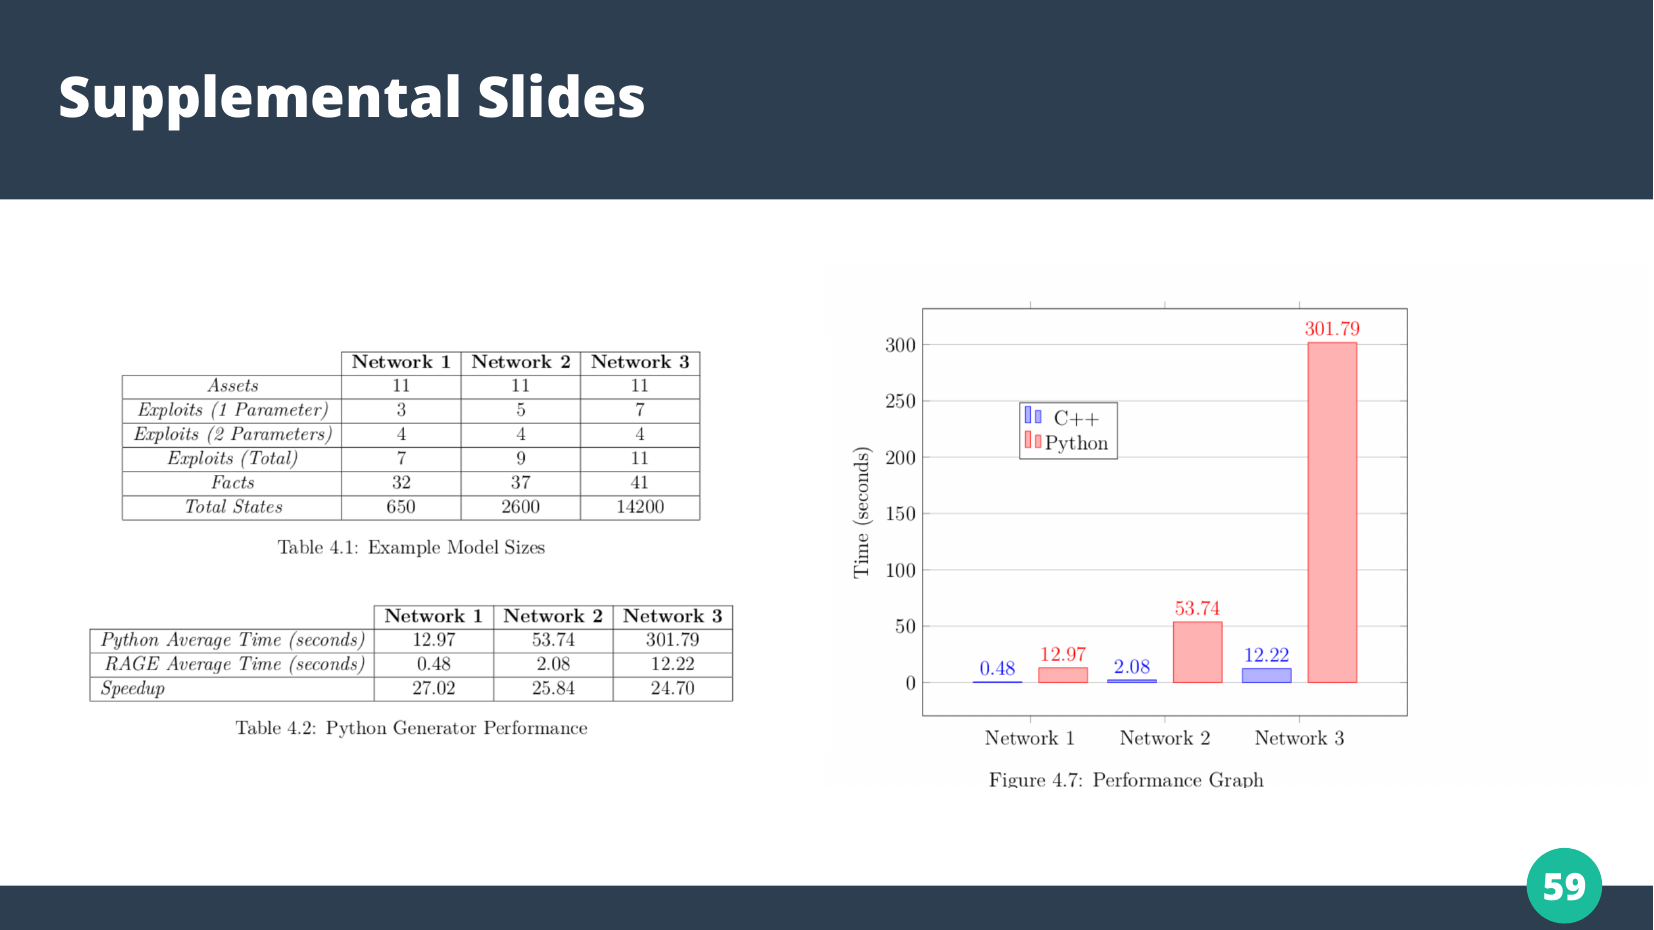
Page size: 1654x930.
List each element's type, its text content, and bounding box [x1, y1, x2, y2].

picture [0, 262, 1651, 788]
title Supplemental Slides [58, 36, 1594, 155]
